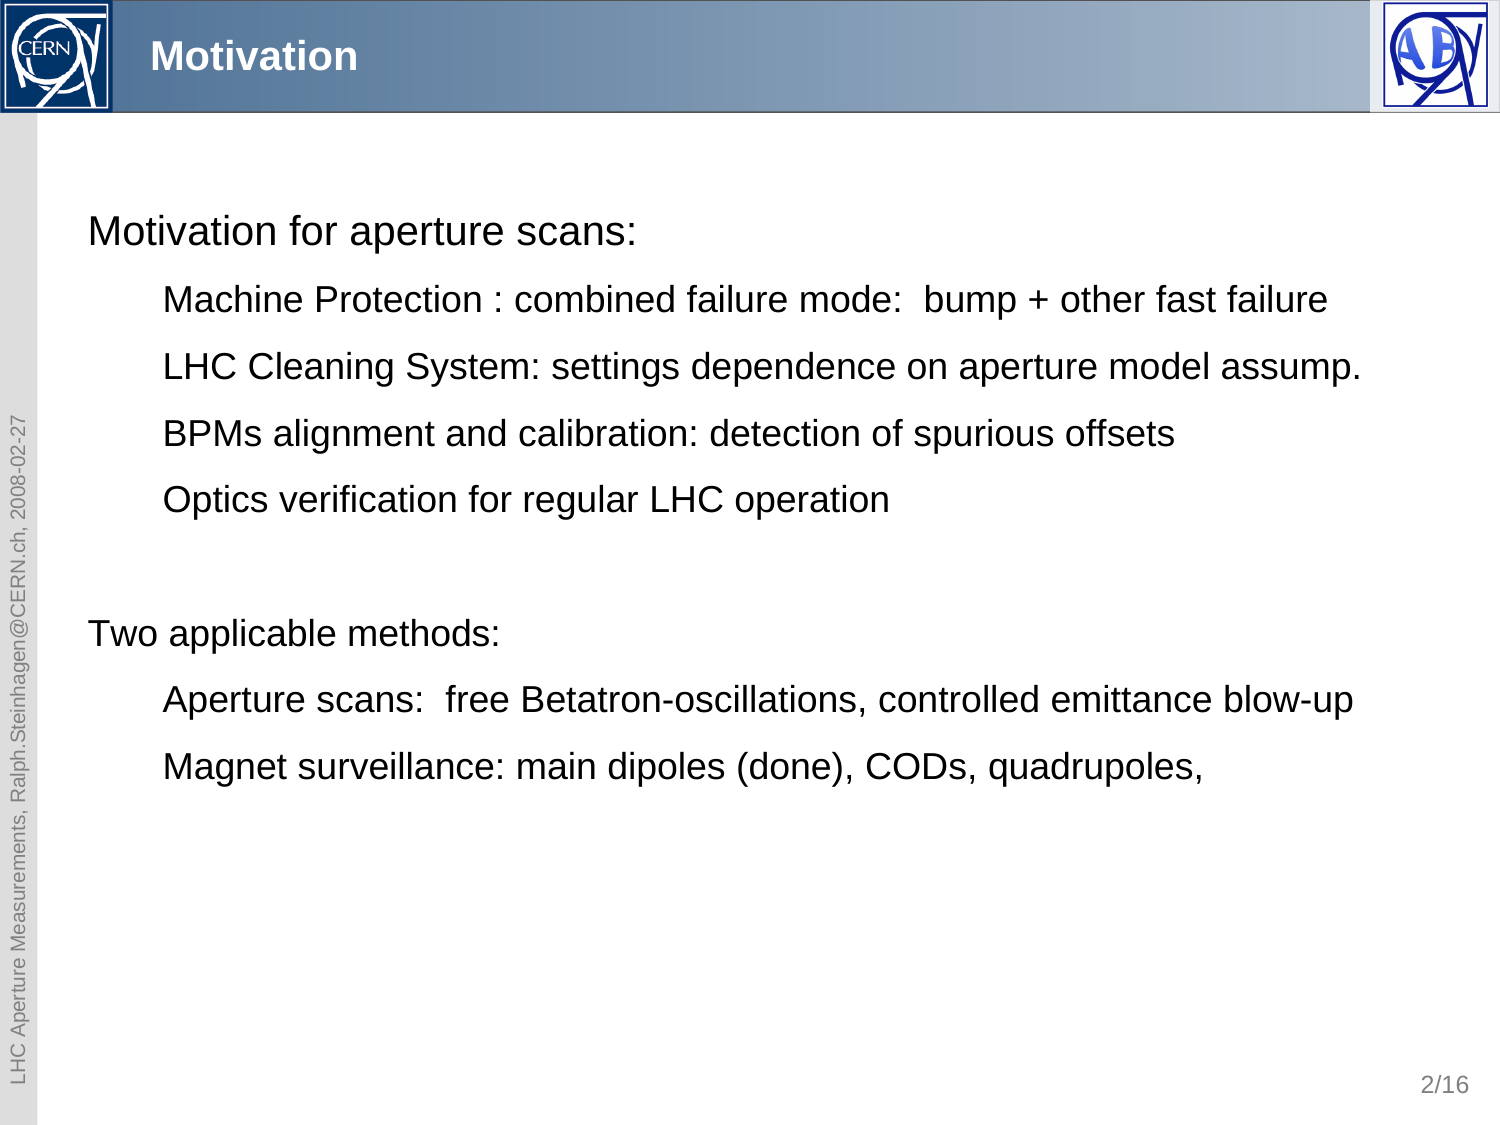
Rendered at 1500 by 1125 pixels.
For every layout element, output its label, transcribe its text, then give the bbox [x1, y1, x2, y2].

picture [1382, 1, 1489, 108]
title Motivation [150, 7, 1201, 106]
list Motivation for aperture scans: Machine Protection : combined failure mode: bump + other fast failure LHC Cleaning System: settings dependence on aperture model assump. BPMs alignment and calibration: detection of spurious offsets Optics verification for regular LHC operation Two applicable methods: Aperture scans: free Betatron-oscillations, controlled emittance blow-up Magnet surveillance: main dipoles (done), CODs, quadrupoles, [87, 137, 1438, 1016]
picture [0, 0, 113, 113]
